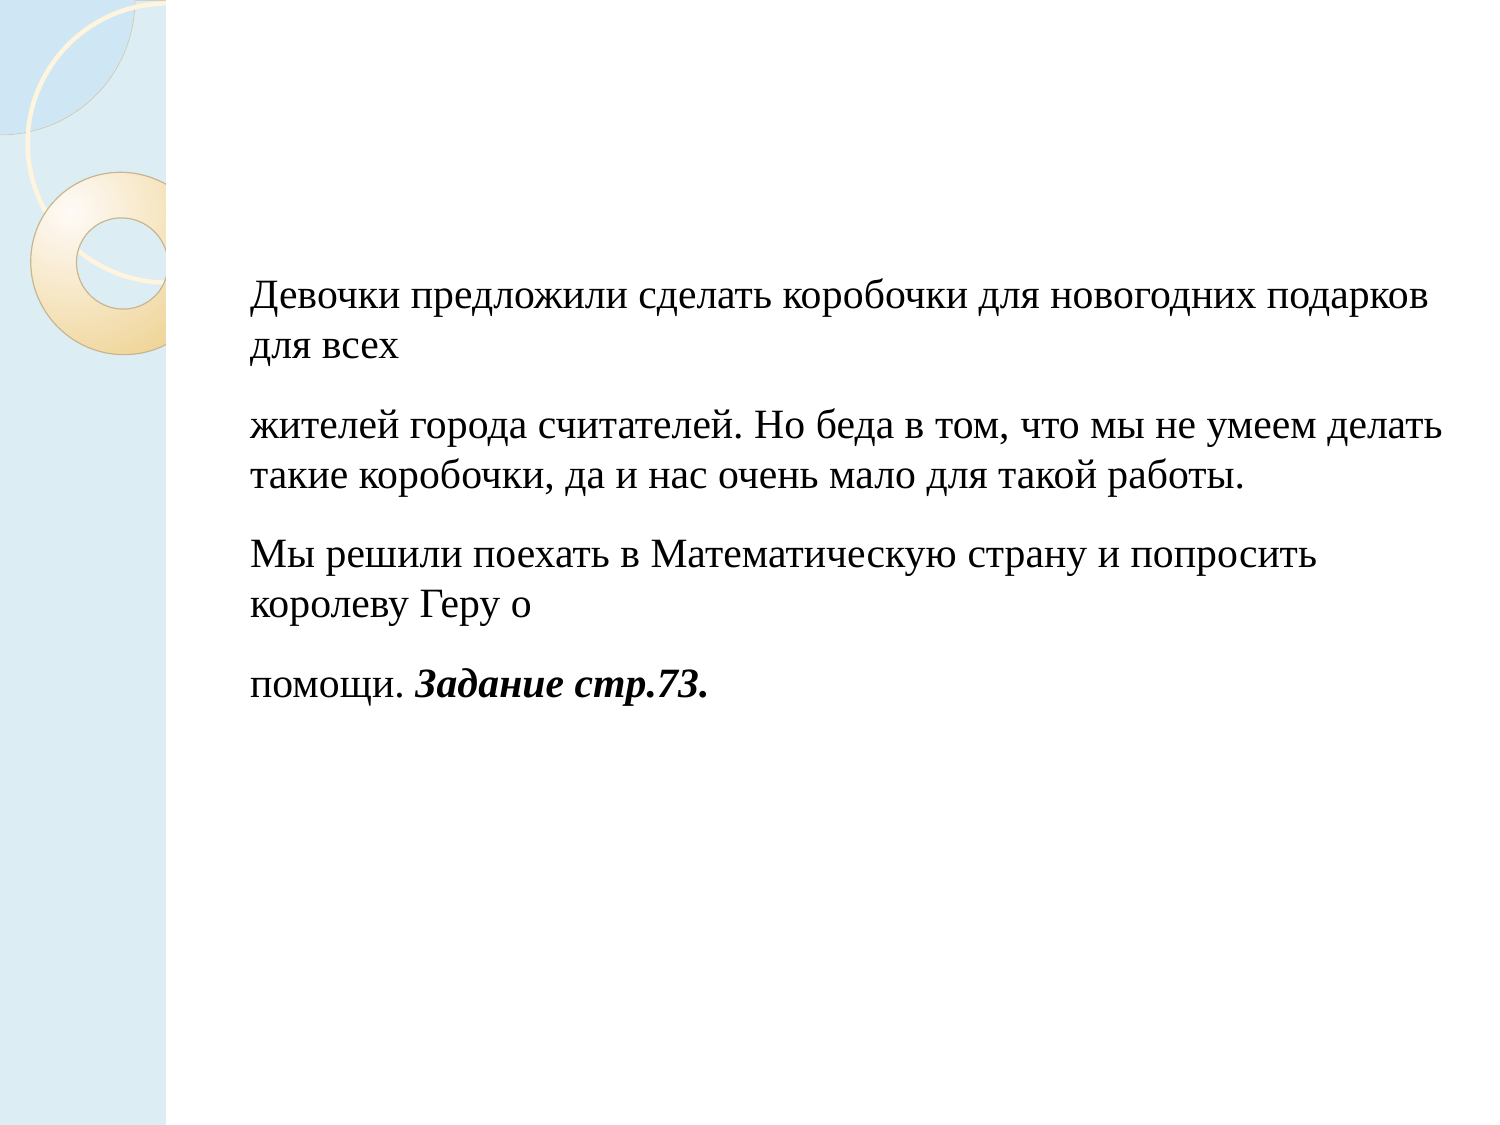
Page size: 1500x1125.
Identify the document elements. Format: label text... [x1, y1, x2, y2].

list Девочки предложили сделать коробочки для новогодних подарков для всех жителей города считателей. Но беда в том, что мы не умеем делать такие коробочки, да и нас очень мало для такой работы. Мы решили поехать в Математическую страну и попросить королеву Геру о помощи. Задание стр.73. [235, 259, 1466, 768]
